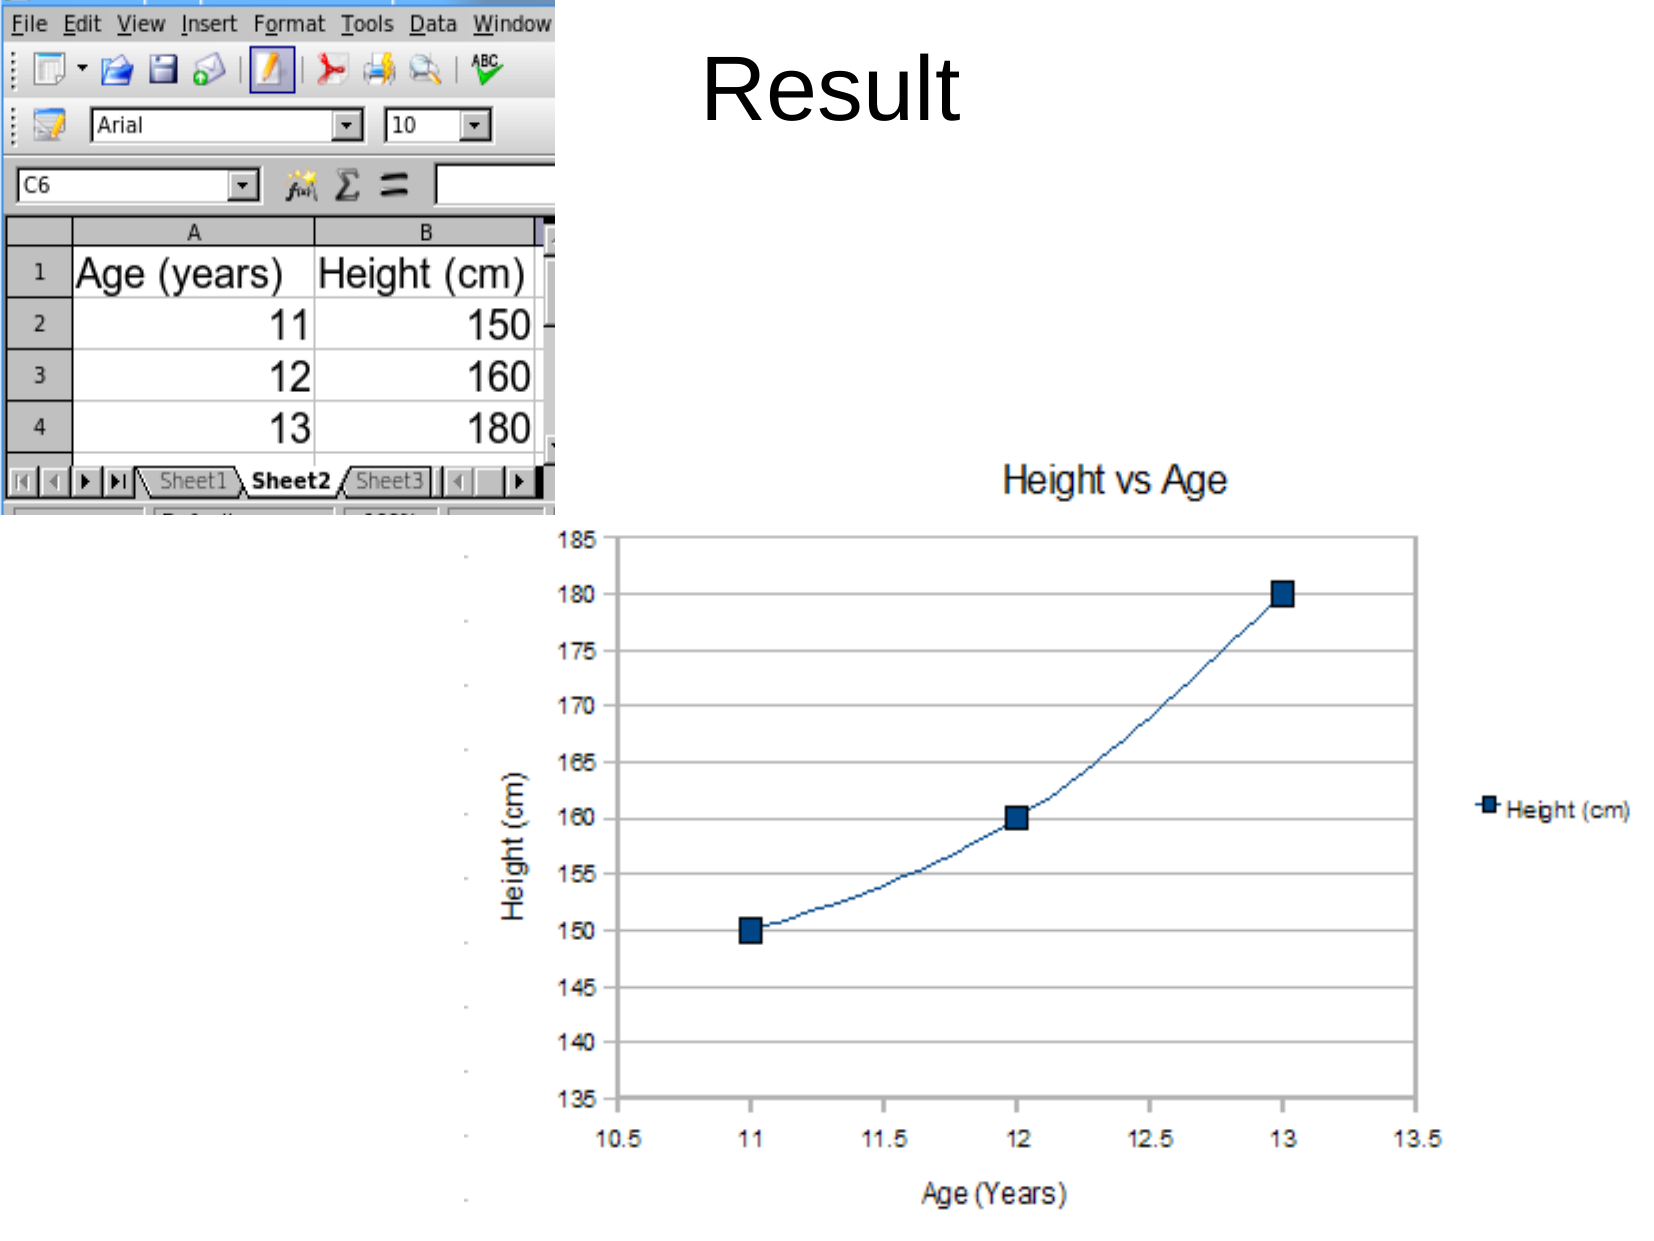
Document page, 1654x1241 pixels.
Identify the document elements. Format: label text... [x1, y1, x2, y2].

picture [0, 0, 1642, 1227]
title Result [555, 37, 1576, 141]
